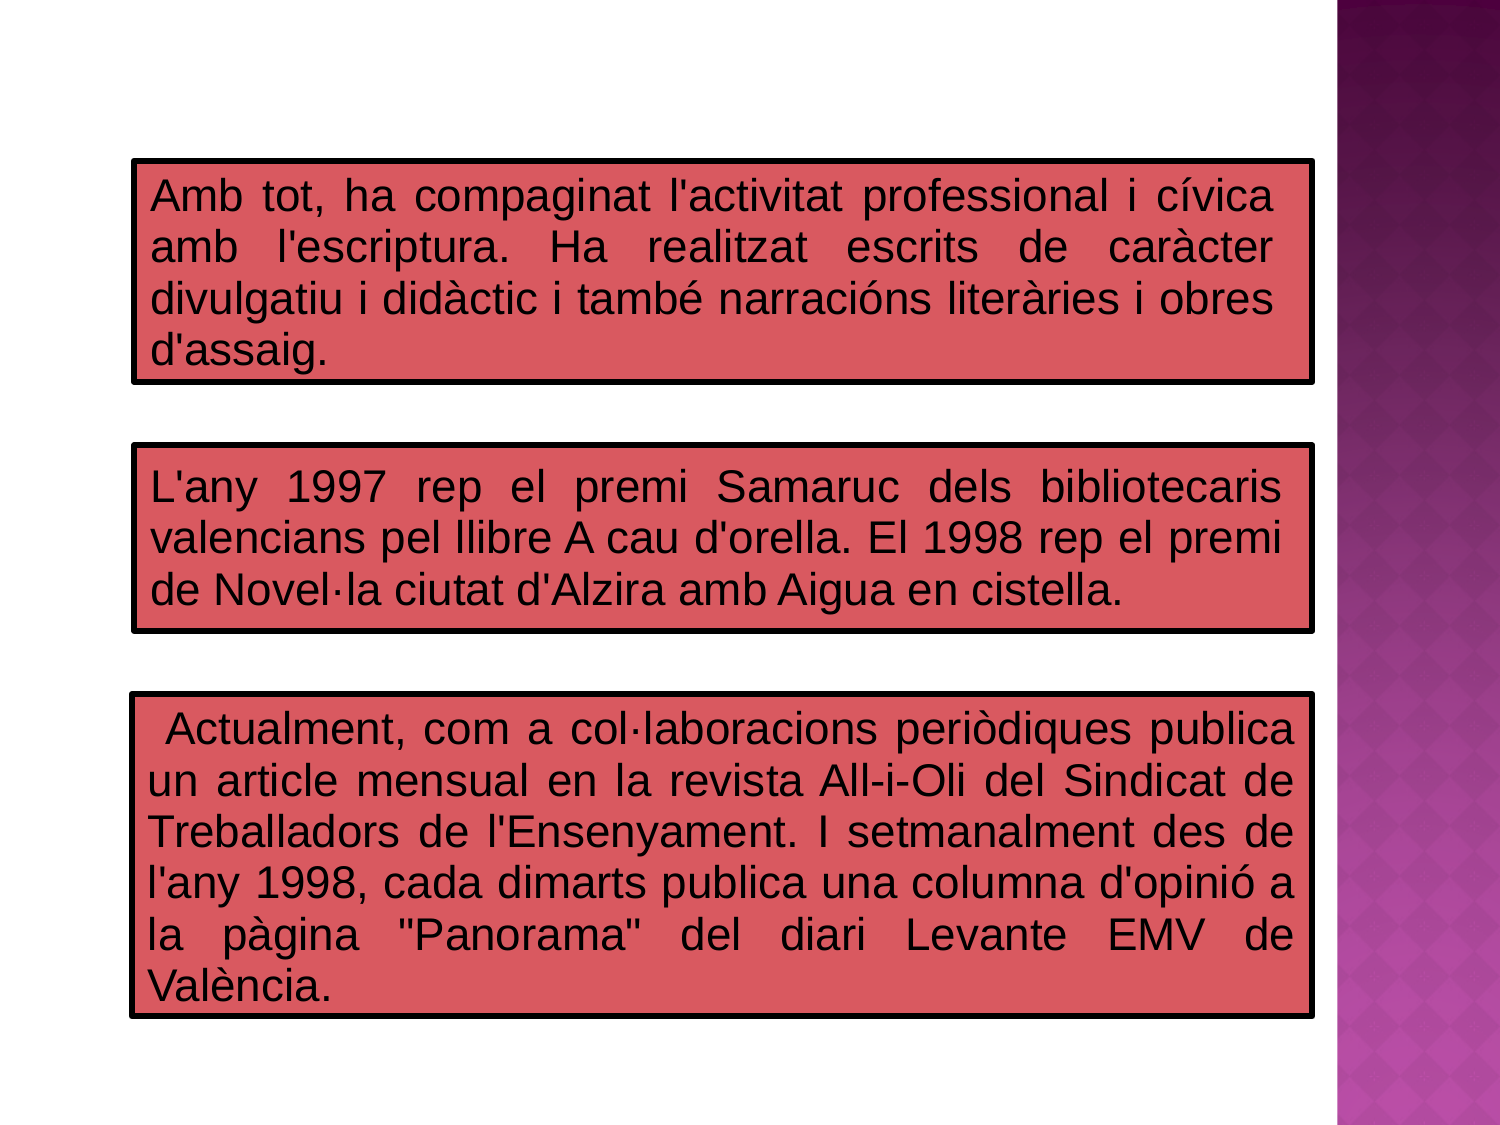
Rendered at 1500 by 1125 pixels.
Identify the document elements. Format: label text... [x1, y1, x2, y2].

text_box Actualment, com a col·laboracions periòdiques publica un article mensual en la revista All-i-Oli del Sindicat de Treballadors de l'Ensenyament. I setmanalment des de l'any 1998, cada dimarts publica una columna d'opinió a la pàgina "Panorama" del diari Levante EMV de València. [131, 694, 1313, 1017]
text_box Amb tot, ha compaginat l'activitat professional i cívica amb l'escriptura. Ha realitzat escrits de caràcter divulgatiu i didàctic i també narracións literàries i obres d'assaig. [133, 160, 1313, 382]
text_box L'any 1997 rep el premi Samaruc dels bibliotecaris valencians pel llibre A cau d'orella. El 1998 rep el premi de Novel·la ciutat d'Alzira amb Aigua en cistella. [133, 445, 1313, 631]
